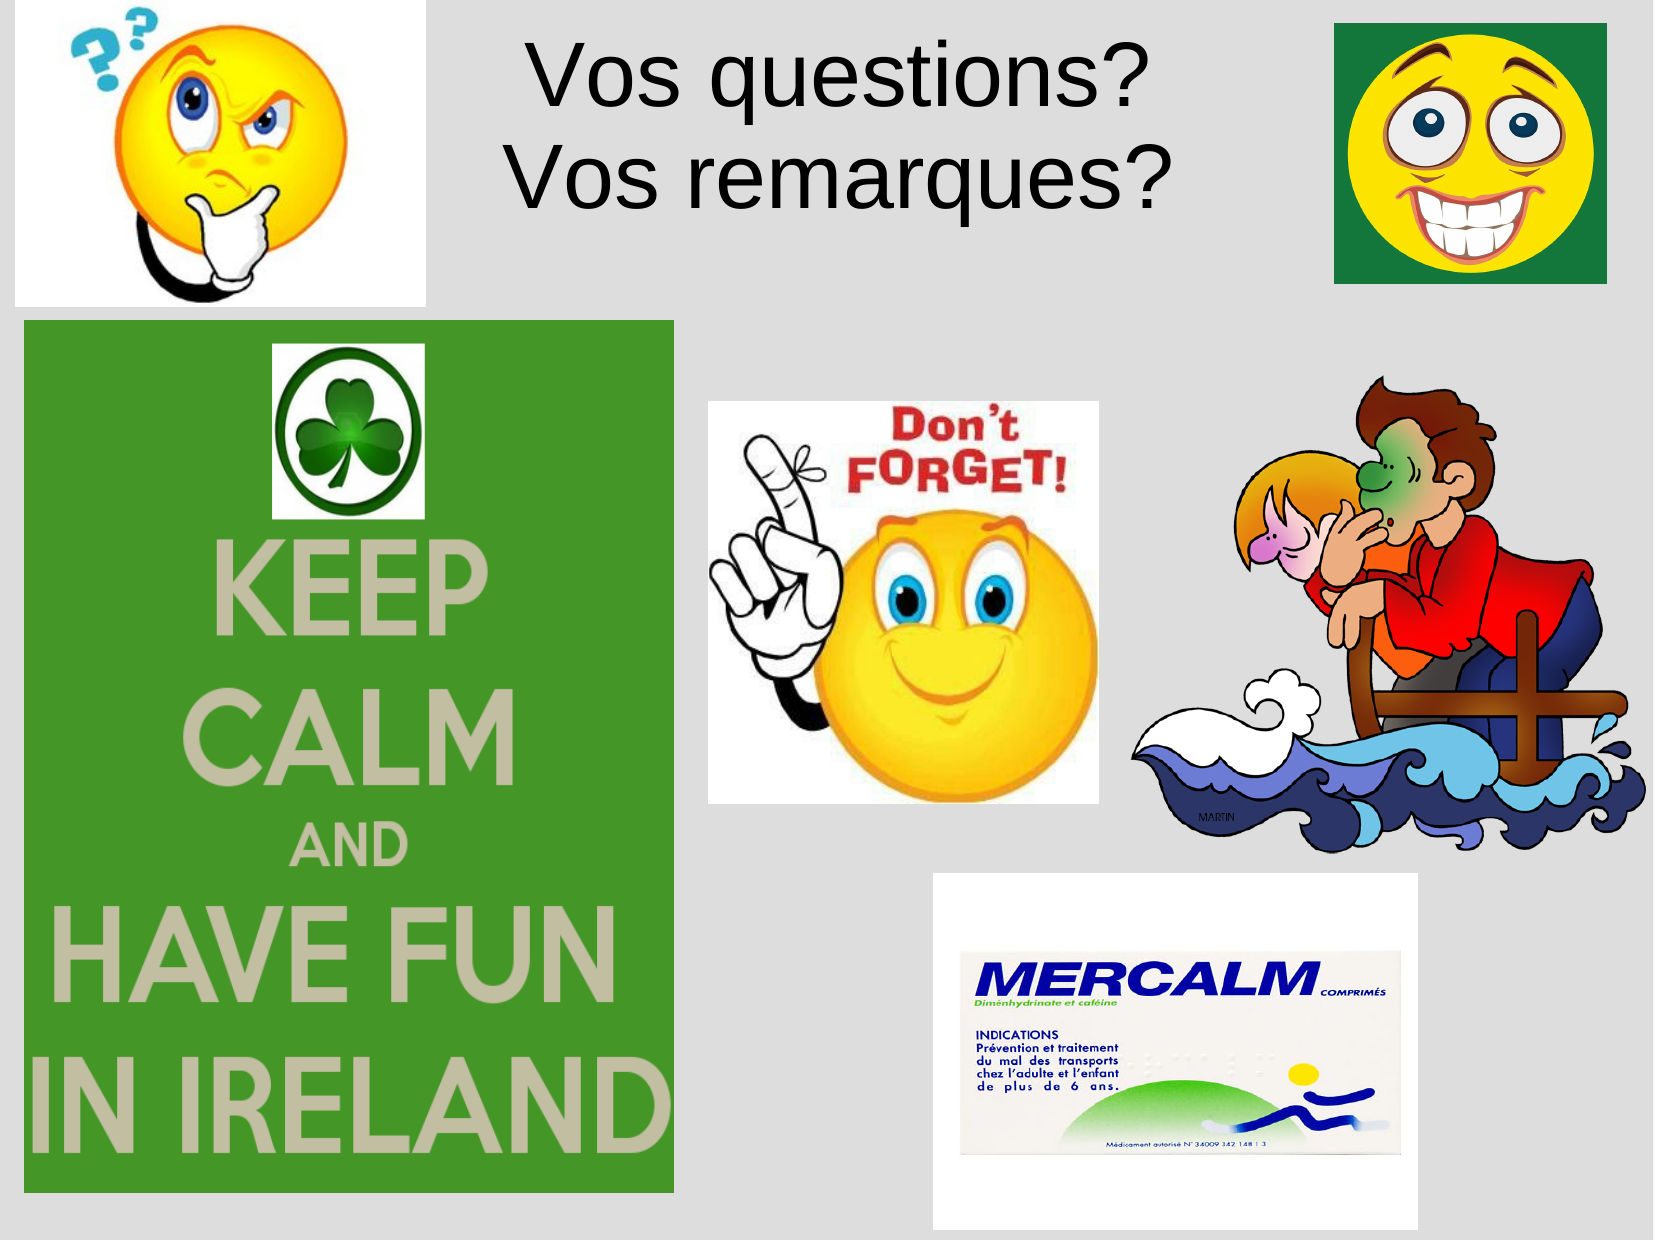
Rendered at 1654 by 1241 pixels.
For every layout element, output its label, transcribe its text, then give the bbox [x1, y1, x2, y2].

title Vos questions? Vos remarques? [426, 23, 1253, 225]
picture [933, 873, 1418, 1230]
picture [24, 320, 674, 1193]
picture [15, 0, 426, 308]
picture [1122, 366, 1654, 863]
picture [1334, 23, 1607, 284]
picture [708, 401, 1099, 804]
